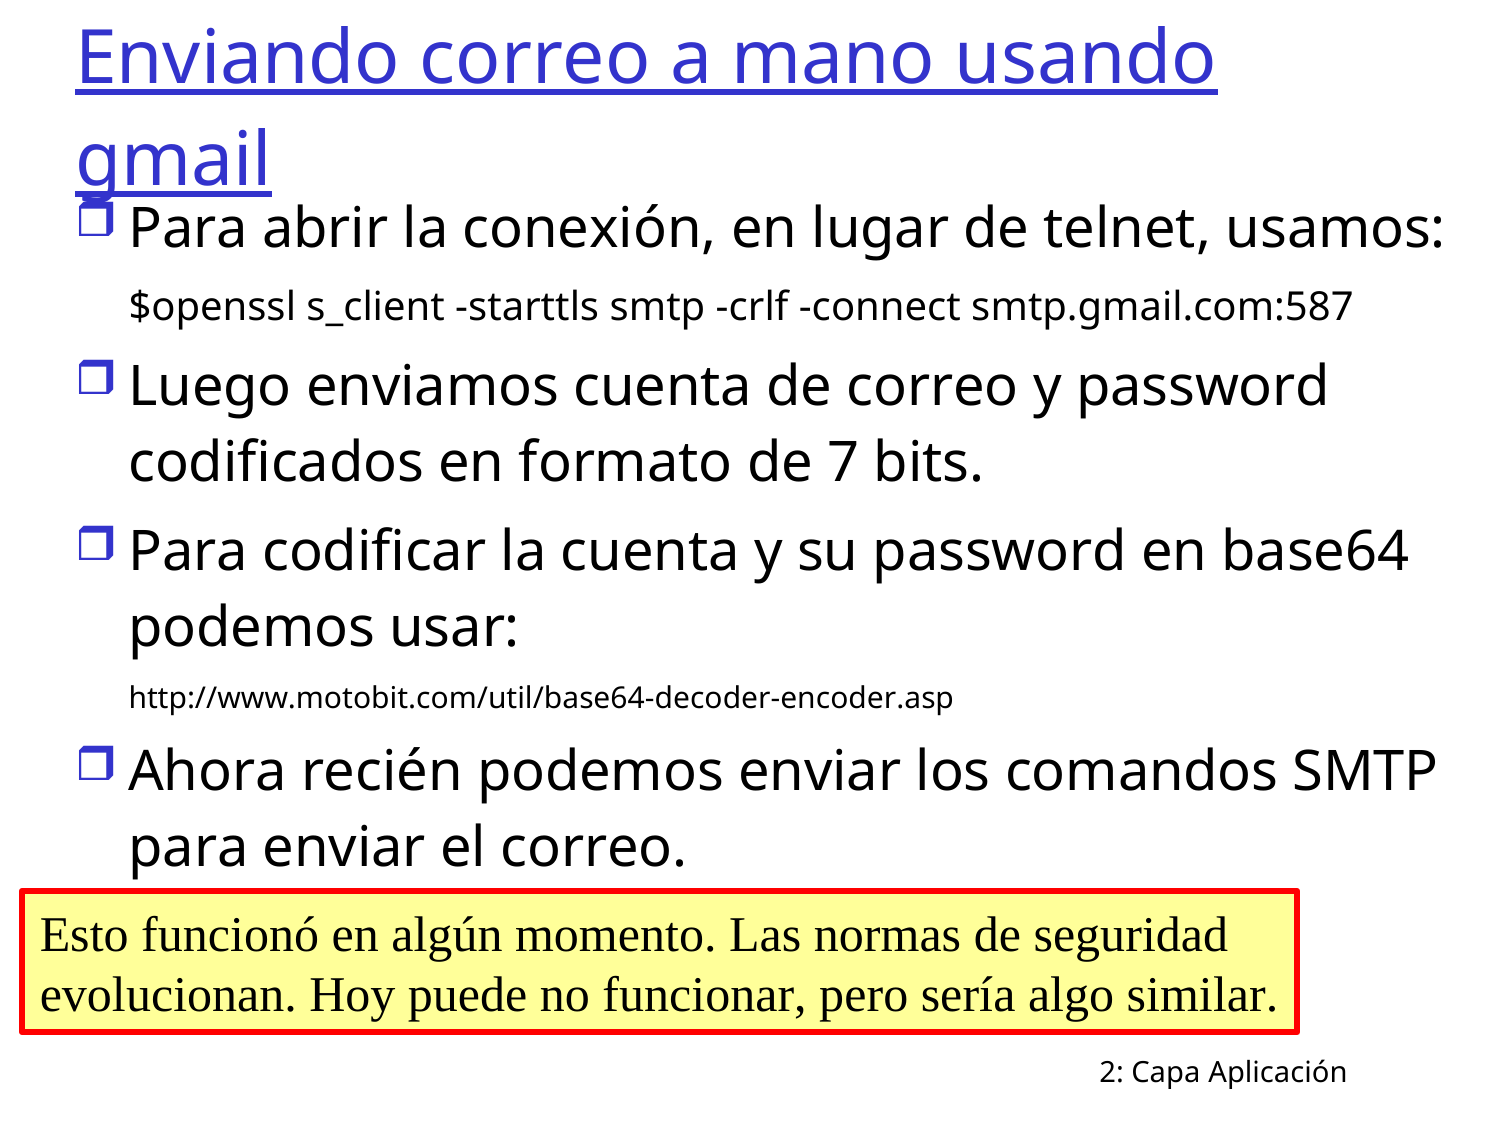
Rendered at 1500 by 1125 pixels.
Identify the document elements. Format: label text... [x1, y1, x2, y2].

title Enviando correo a mano usando gmail [75, 23, 1426, 187]
text_box Esto funcionó en algún momento. Las normas de seguridad evolucionan. Hoy puede no funcionar, pero sería algo similar. [21, 891, 1293, 1033]
list Para abrir la conexión, en lugar de telnet, usamos: $openssl s_client -starttls smtp -crlf -connect smtp.gmail.com:587 Luego enviamos cuenta de correo y password codificados en formato de 7 bits. Para codificar la cuenta y su password en base64 podemos usar: http://www.motobit.com/util/base64-decoder-encoder.asp Ahora recién podemos enviar los comandos SMTP para enviar el correo. Esto se ve a continuación: [75, 187, 1469, 1030]
